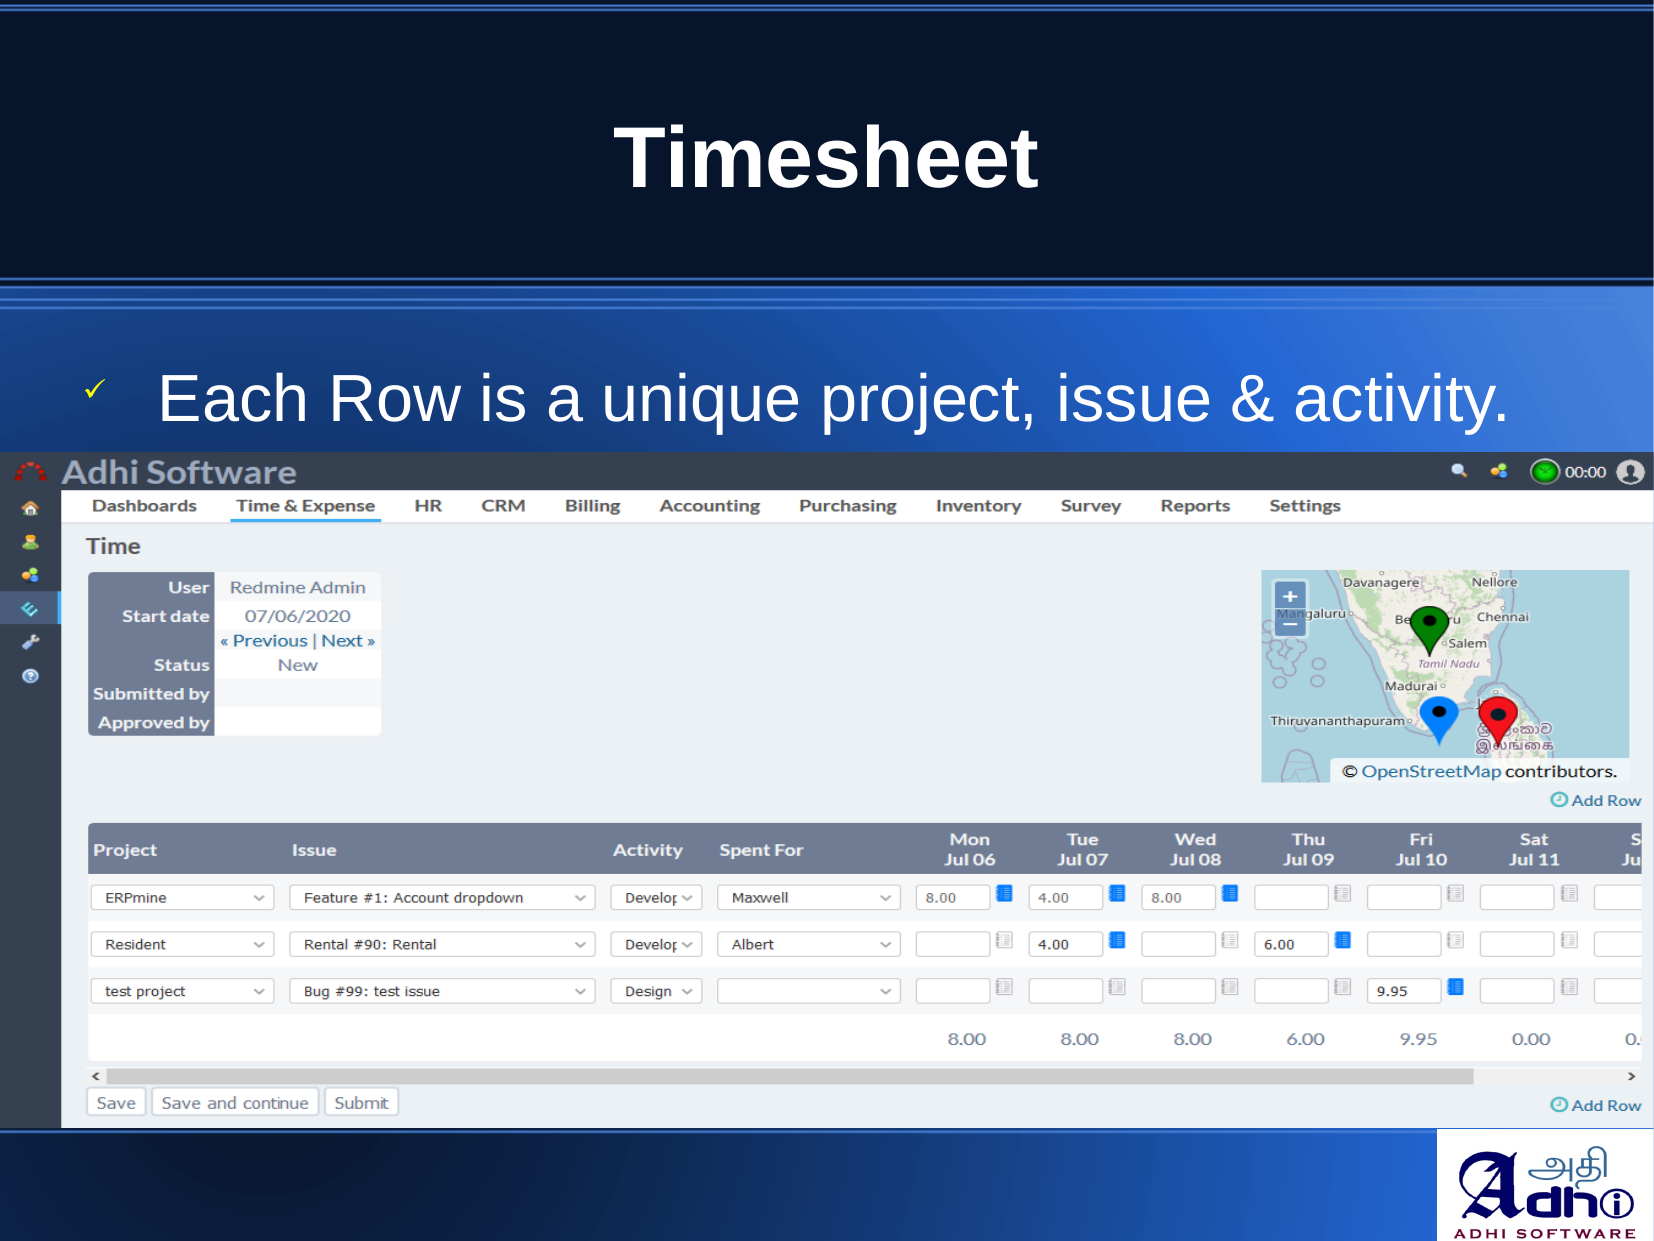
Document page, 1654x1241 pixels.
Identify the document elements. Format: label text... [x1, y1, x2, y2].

picture [0, 0, 1654, 1241]
title Timesheet [82, 49, 1571, 257]
list Each Row is a unique project, issue & activity. [82, 355, 1571, 452]
